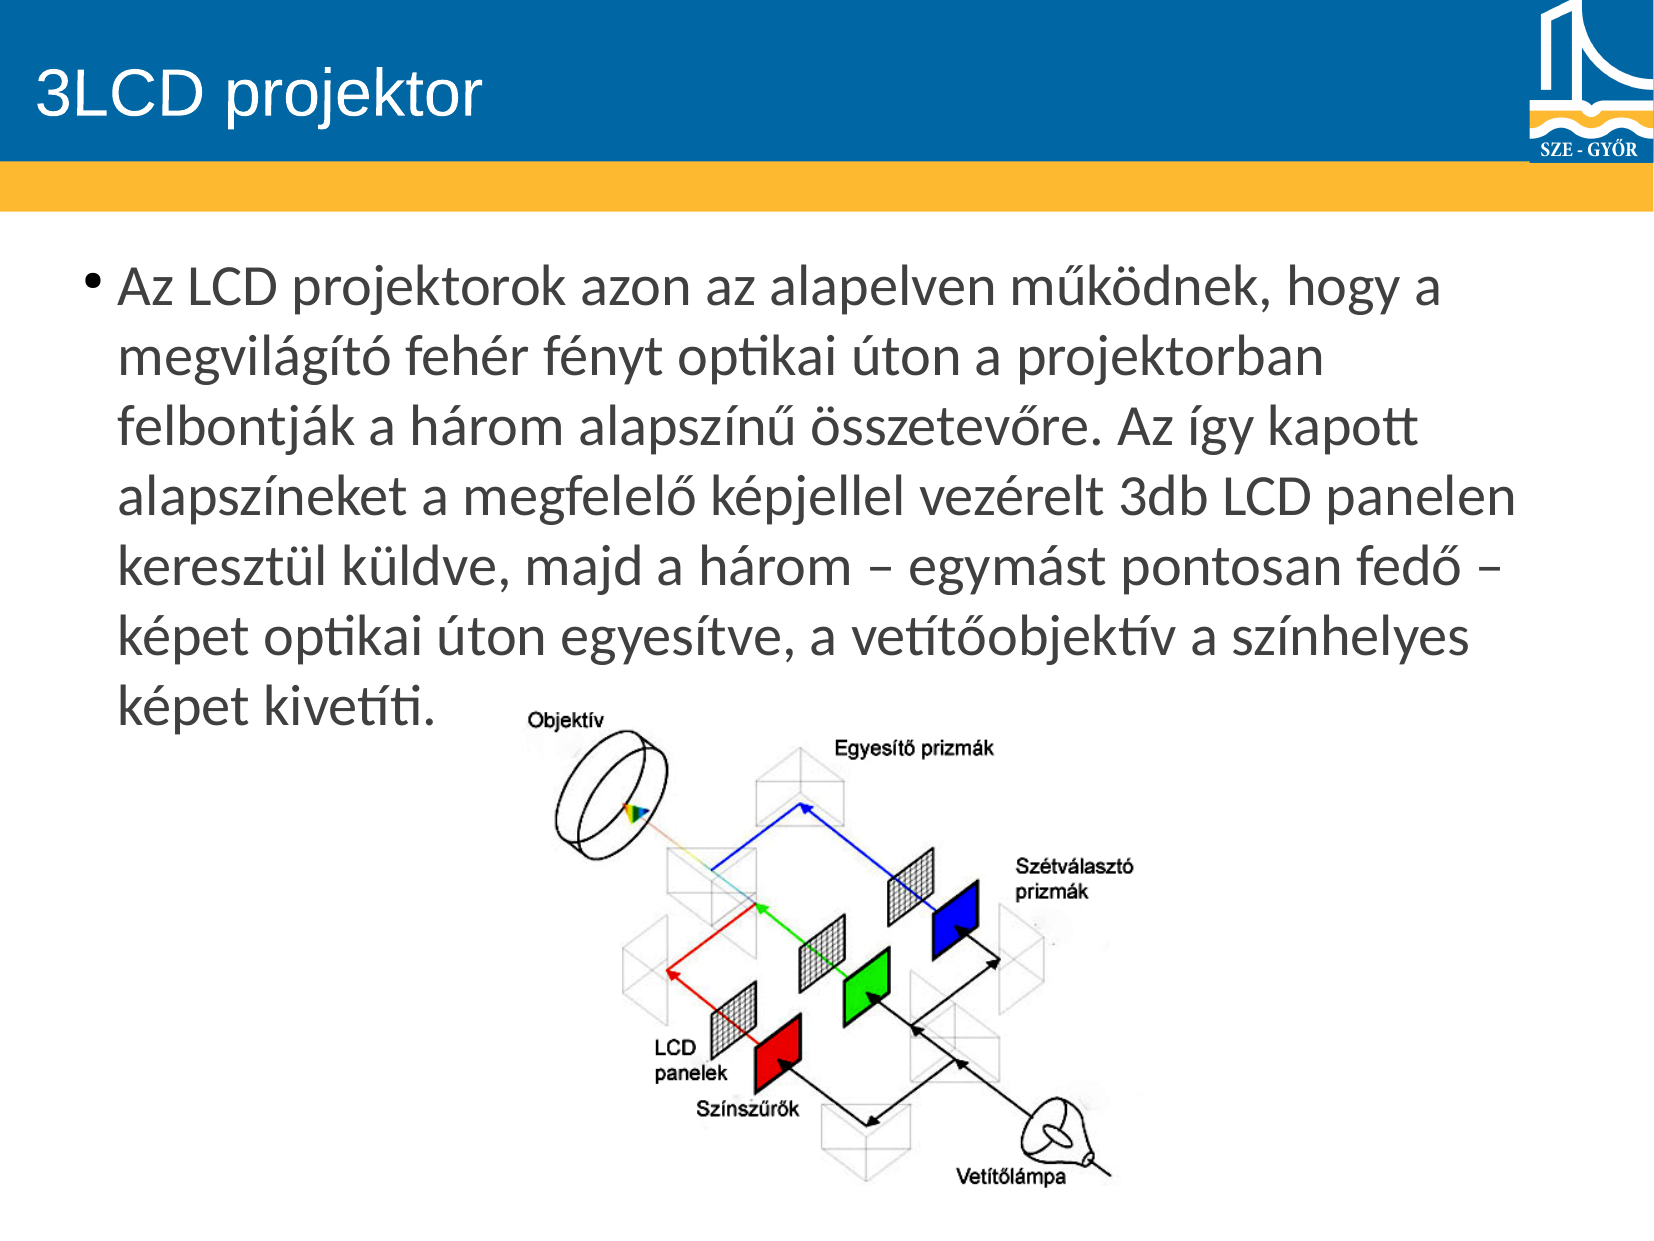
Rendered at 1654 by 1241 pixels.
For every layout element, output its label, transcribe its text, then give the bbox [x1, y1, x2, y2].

text_box Az LCD projektorok azon az alapelven működnek, hogy a megvilágító fehér fényt optikai úton a projektorban felbontják a három alapszínű összetevőre. Az így kapott alapszíneket a megfelelő képjellel vezérelt 3db LCD panelen keresztül küldve, majd a három – egymást pontosan fedő – képet optikai úton egyesítve, a vetítőobjektív a színhelyes képet kivetíti. [82, 247, 1571, 1198]
picture [521, 696, 1146, 1218]
picture [1529, 0, 1654, 163]
text_box 3LCD projektor [34, 48, 1524, 144]
